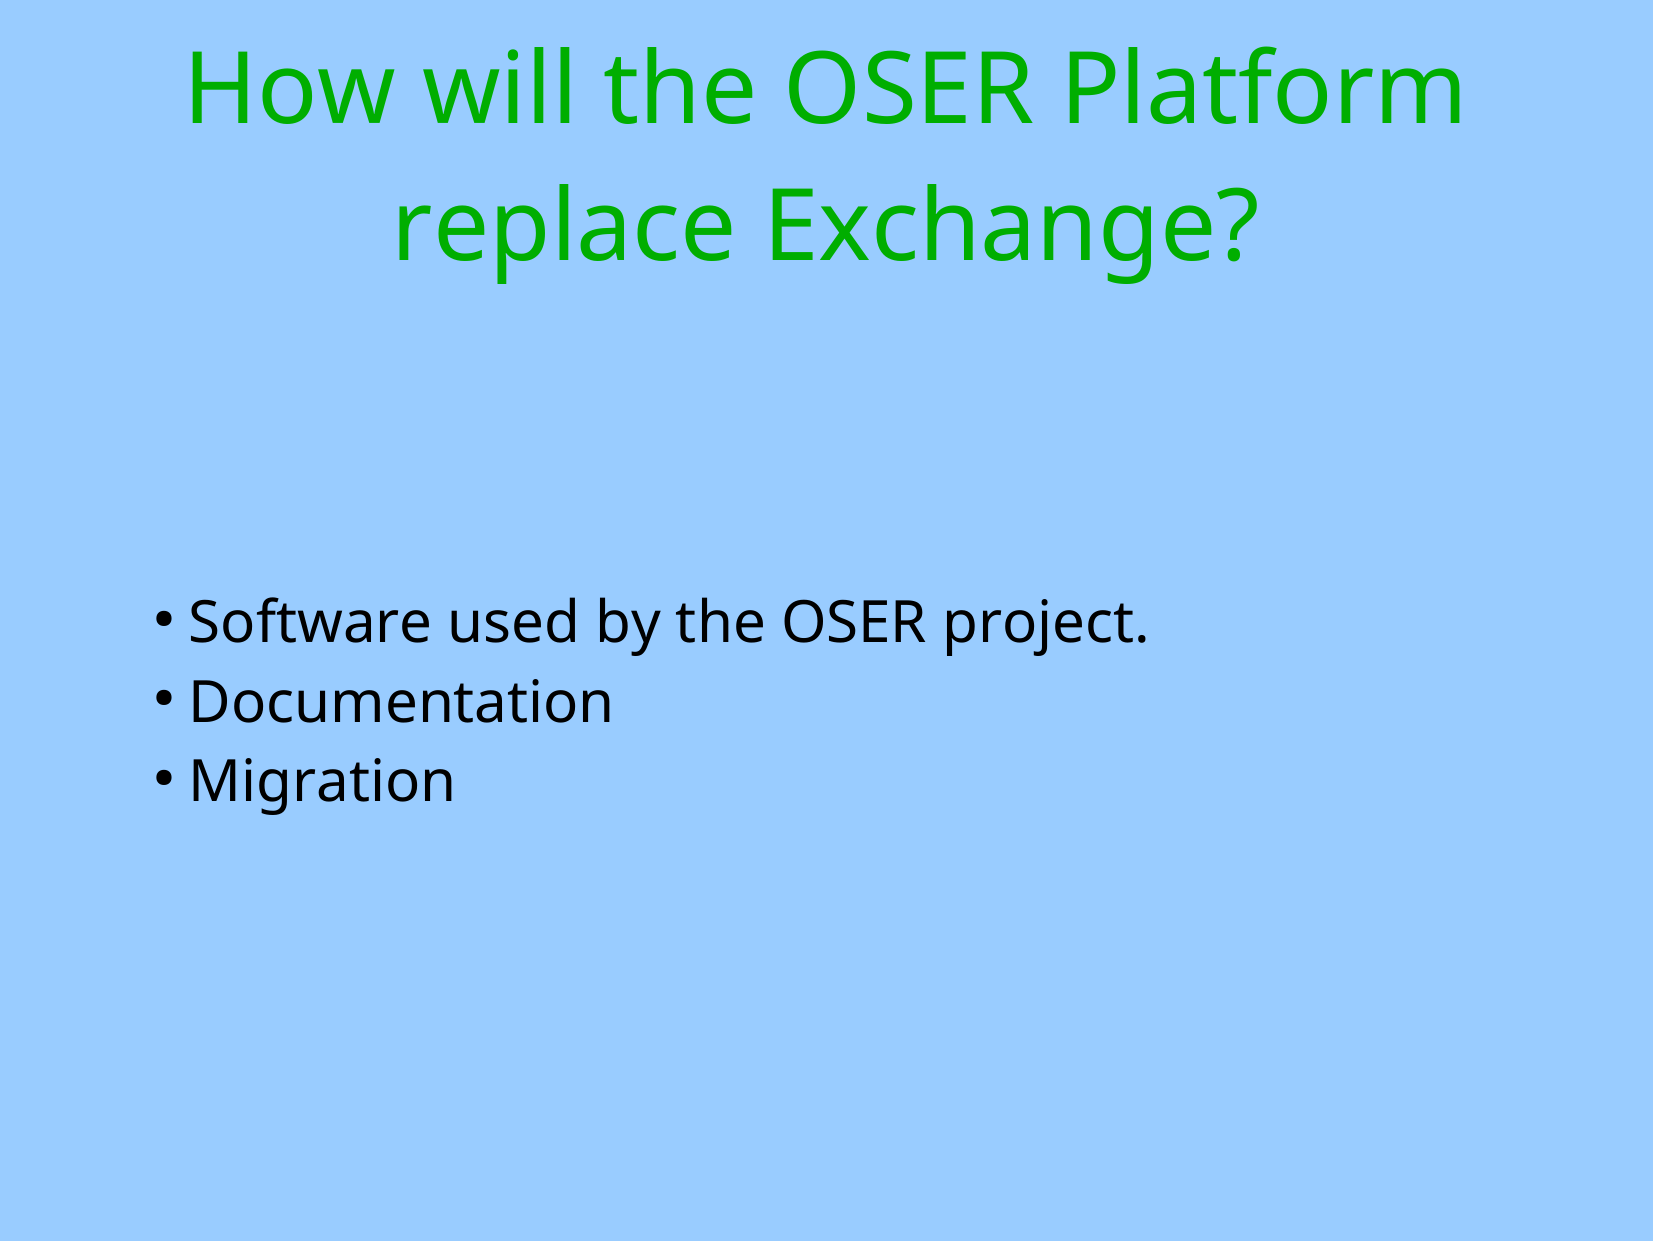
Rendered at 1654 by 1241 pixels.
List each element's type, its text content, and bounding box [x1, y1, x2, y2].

subtitle Software used by the OSER project. Documentation Migration [82, 290, 1571, 1109]
title How will the OSER Platform replace Exchange? [82, 41, 1571, 265]
